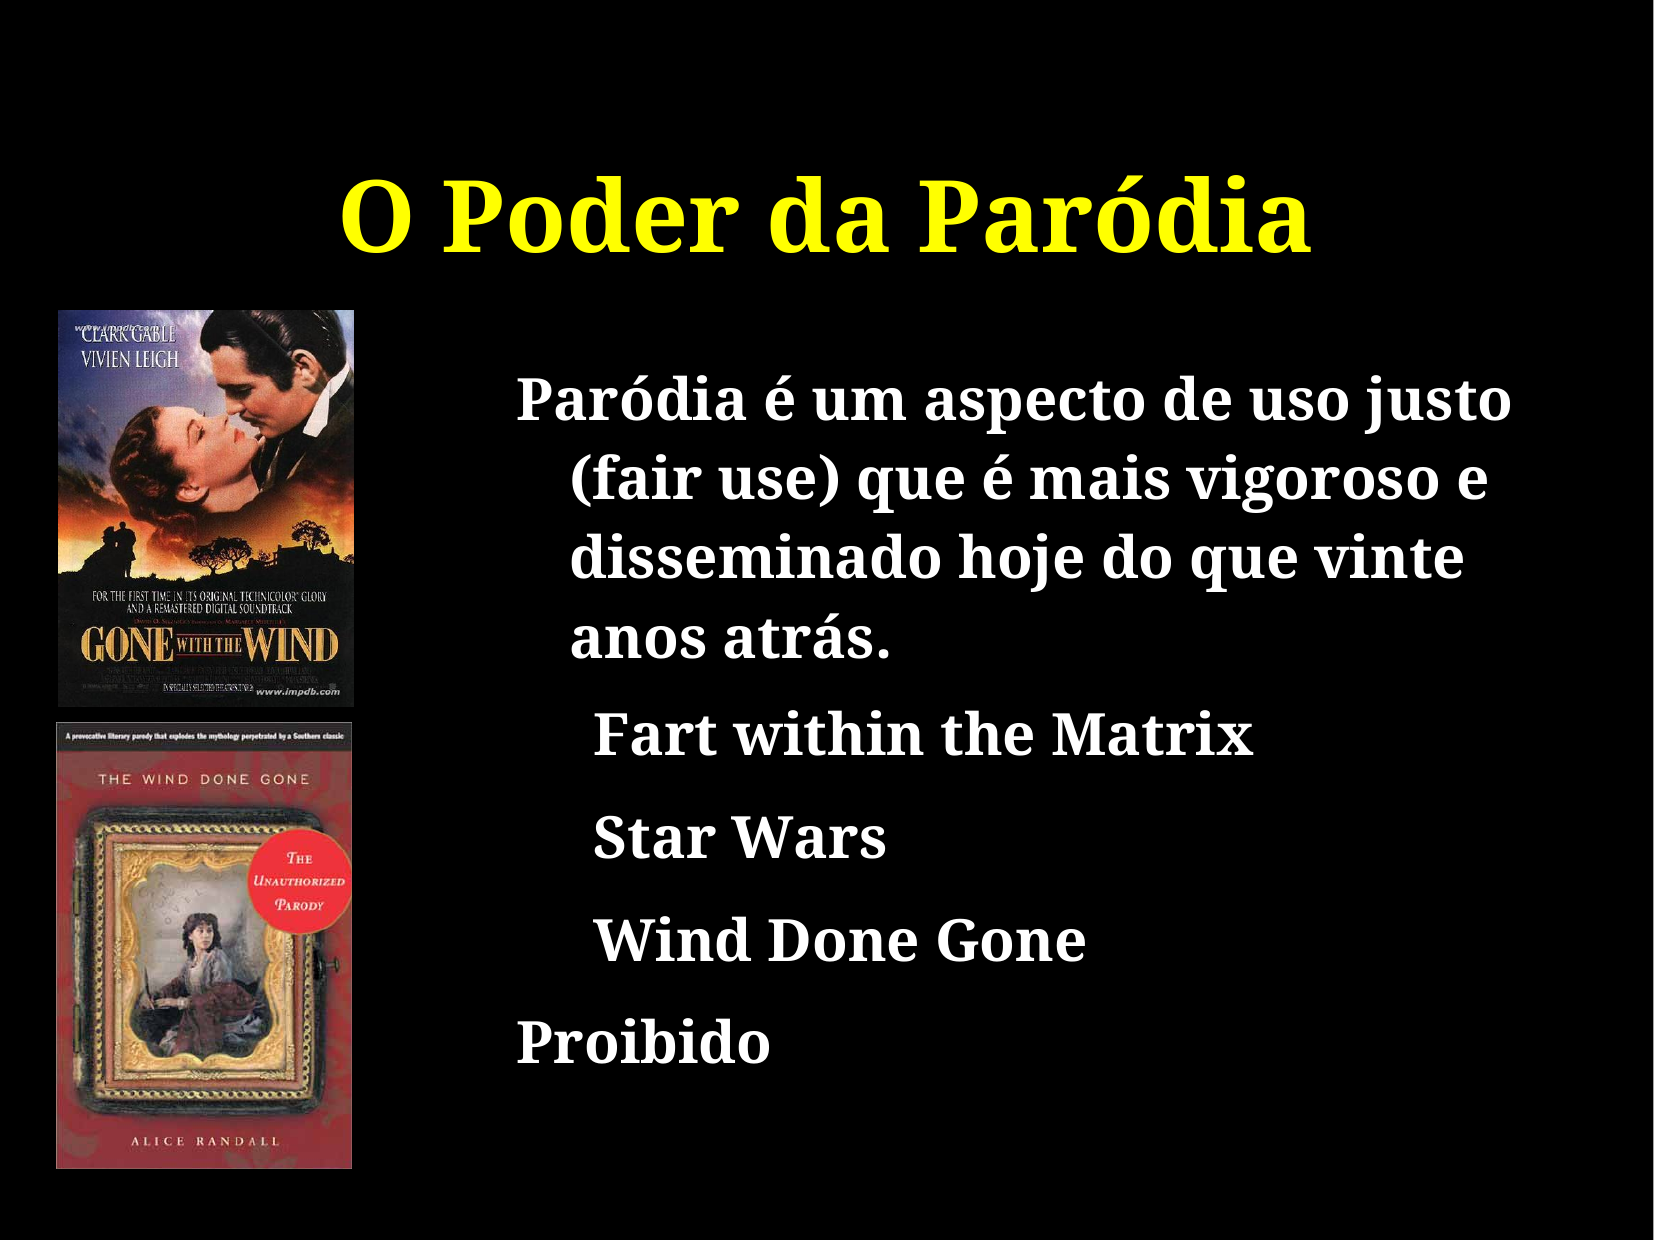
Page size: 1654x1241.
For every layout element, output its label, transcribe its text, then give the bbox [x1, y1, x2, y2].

picture [58, 310, 354, 707]
title O Poder da Paródia [124, 110, 1530, 317]
picture [56, 722, 352, 1169]
list Paródia é um aspecto de uso justo (fair use) que é mais vigoroso e disseminado hoje do que vinte anos atrás. Fart within the Matrix Star Wars Wind Done Gone Proibido [498, 358, 1571, 1136]
